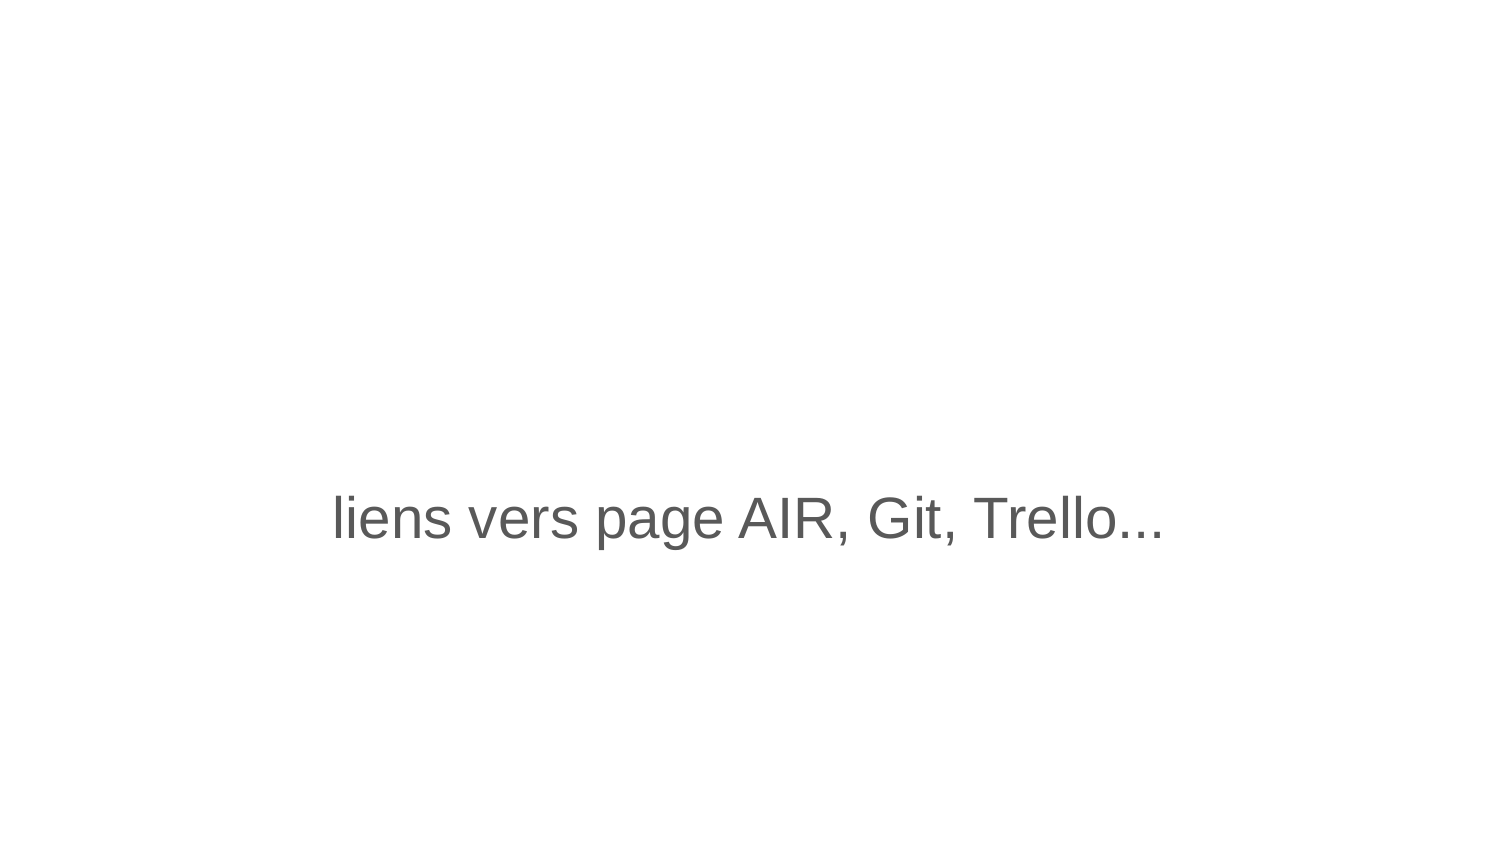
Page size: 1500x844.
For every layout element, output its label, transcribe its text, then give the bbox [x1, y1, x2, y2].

subtitle liens vers page AIR, Git, Trello... [51, 464, 1449, 595]
